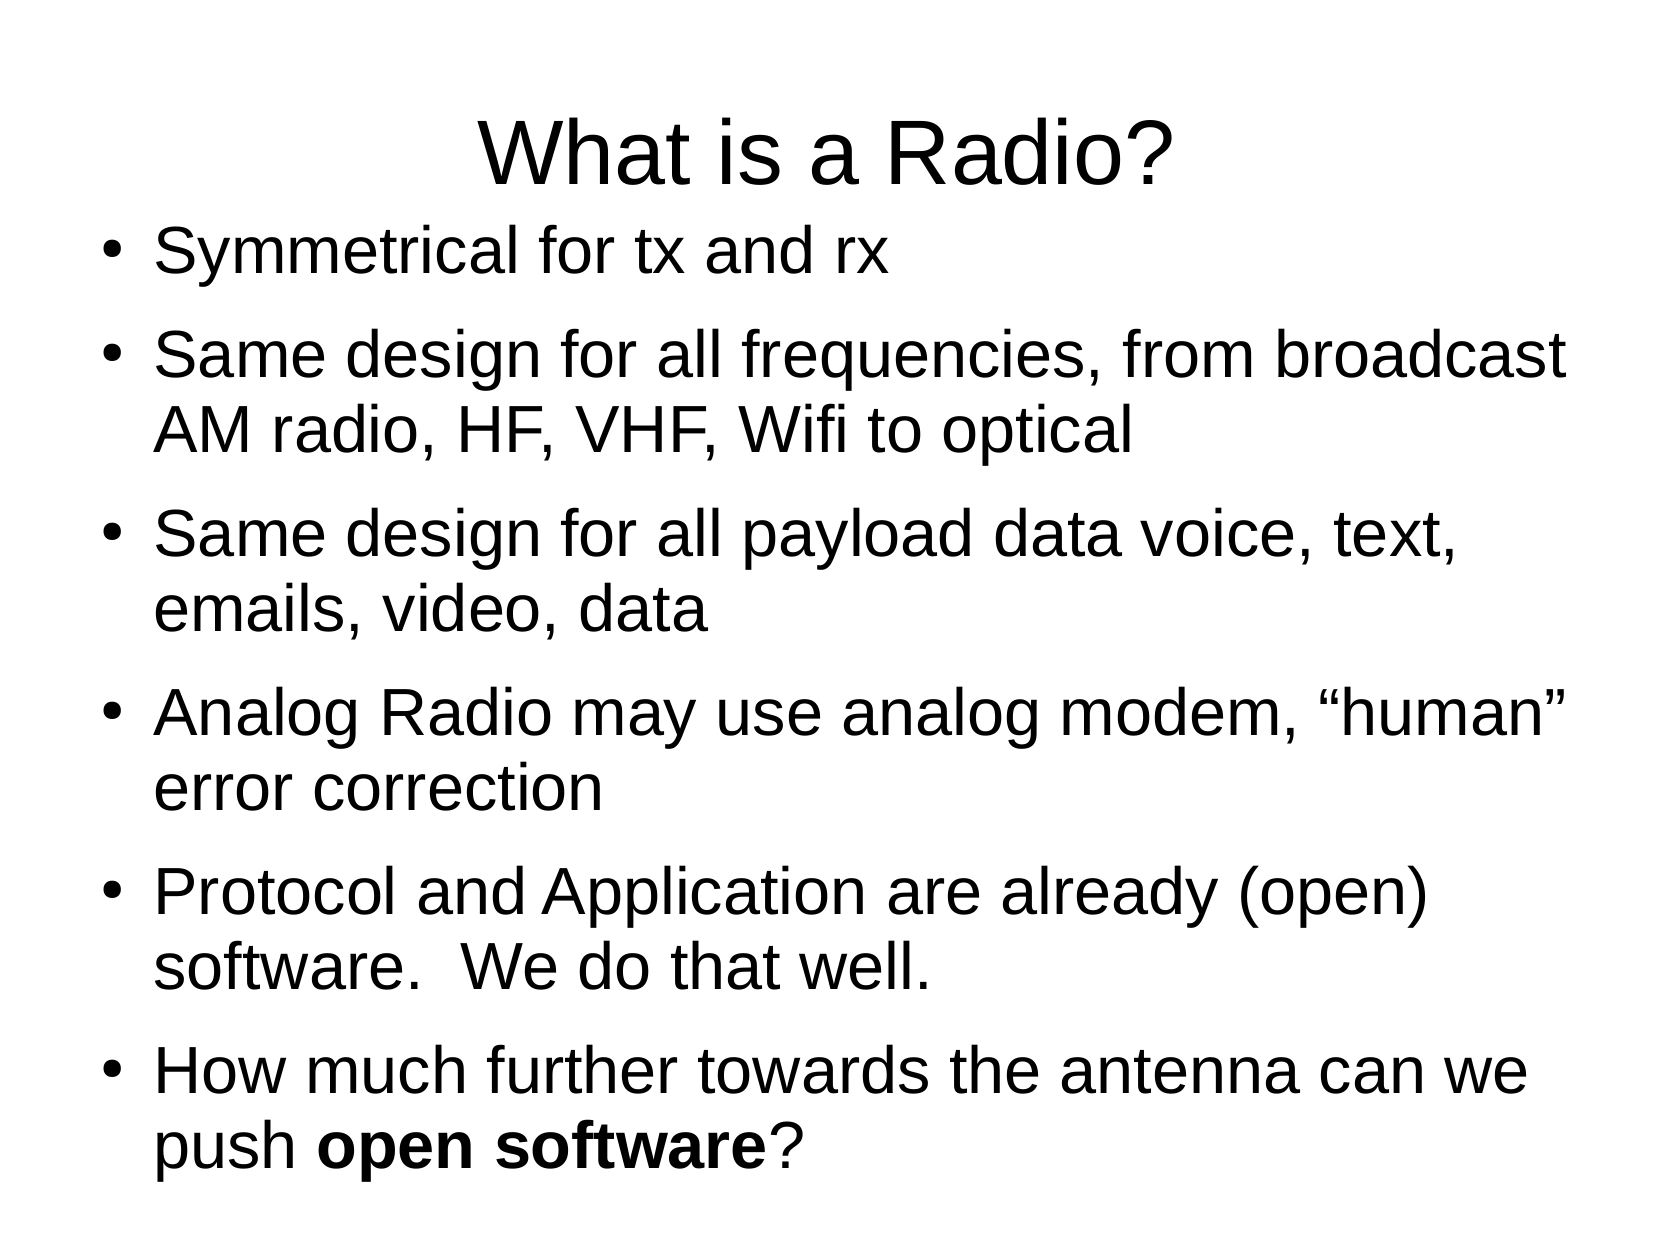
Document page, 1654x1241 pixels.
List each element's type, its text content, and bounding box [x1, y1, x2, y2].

list Symmetrical for tx and rx Same design for all frequencies, from broadcast AM radio, HF, VHF, Wifi to optical Same design for all payload data voice, text, emails, video, data Analog Radio may use analog modem, “human” error correction Protocol and Application are already (open) software. We do that well. How much further towards the antenna can we push open software? [82, 212, 1571, 1205]
title What is a Radio? [82, 49, 1571, 212]
